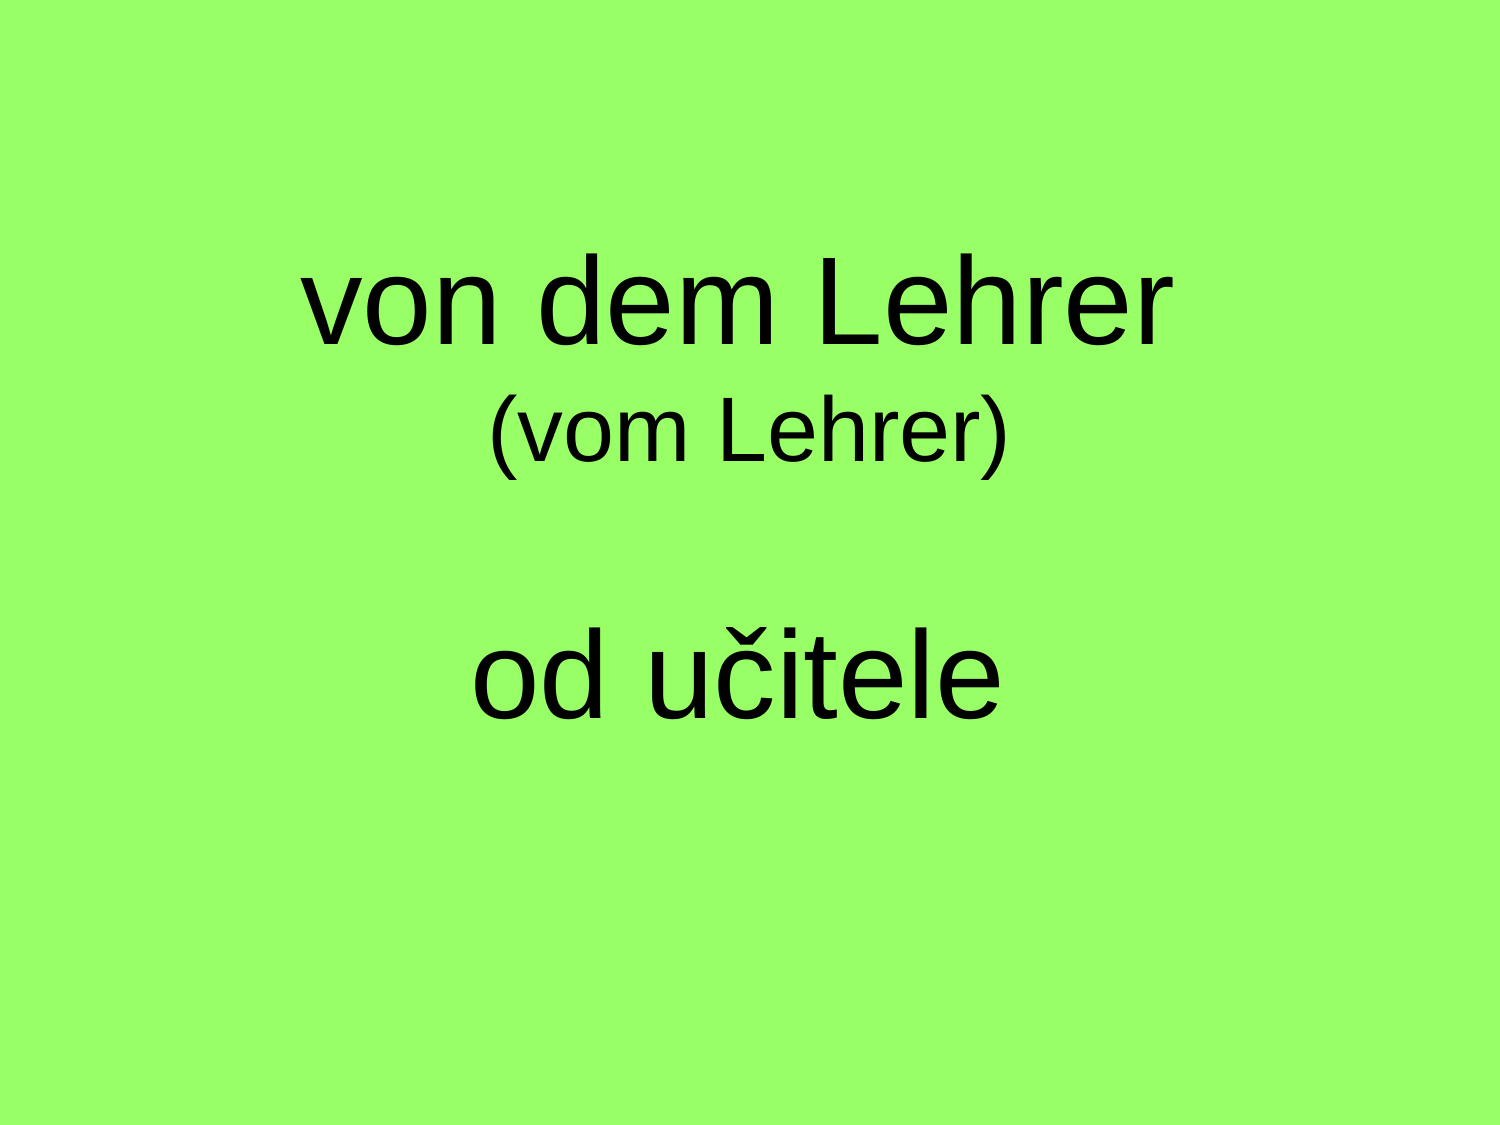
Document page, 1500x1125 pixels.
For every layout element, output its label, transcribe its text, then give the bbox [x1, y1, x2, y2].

subtitle od učitele [76, 586, 1400, 921]
title von dem Lehrer (vom Lehrer) [88, 160, 1388, 539]
